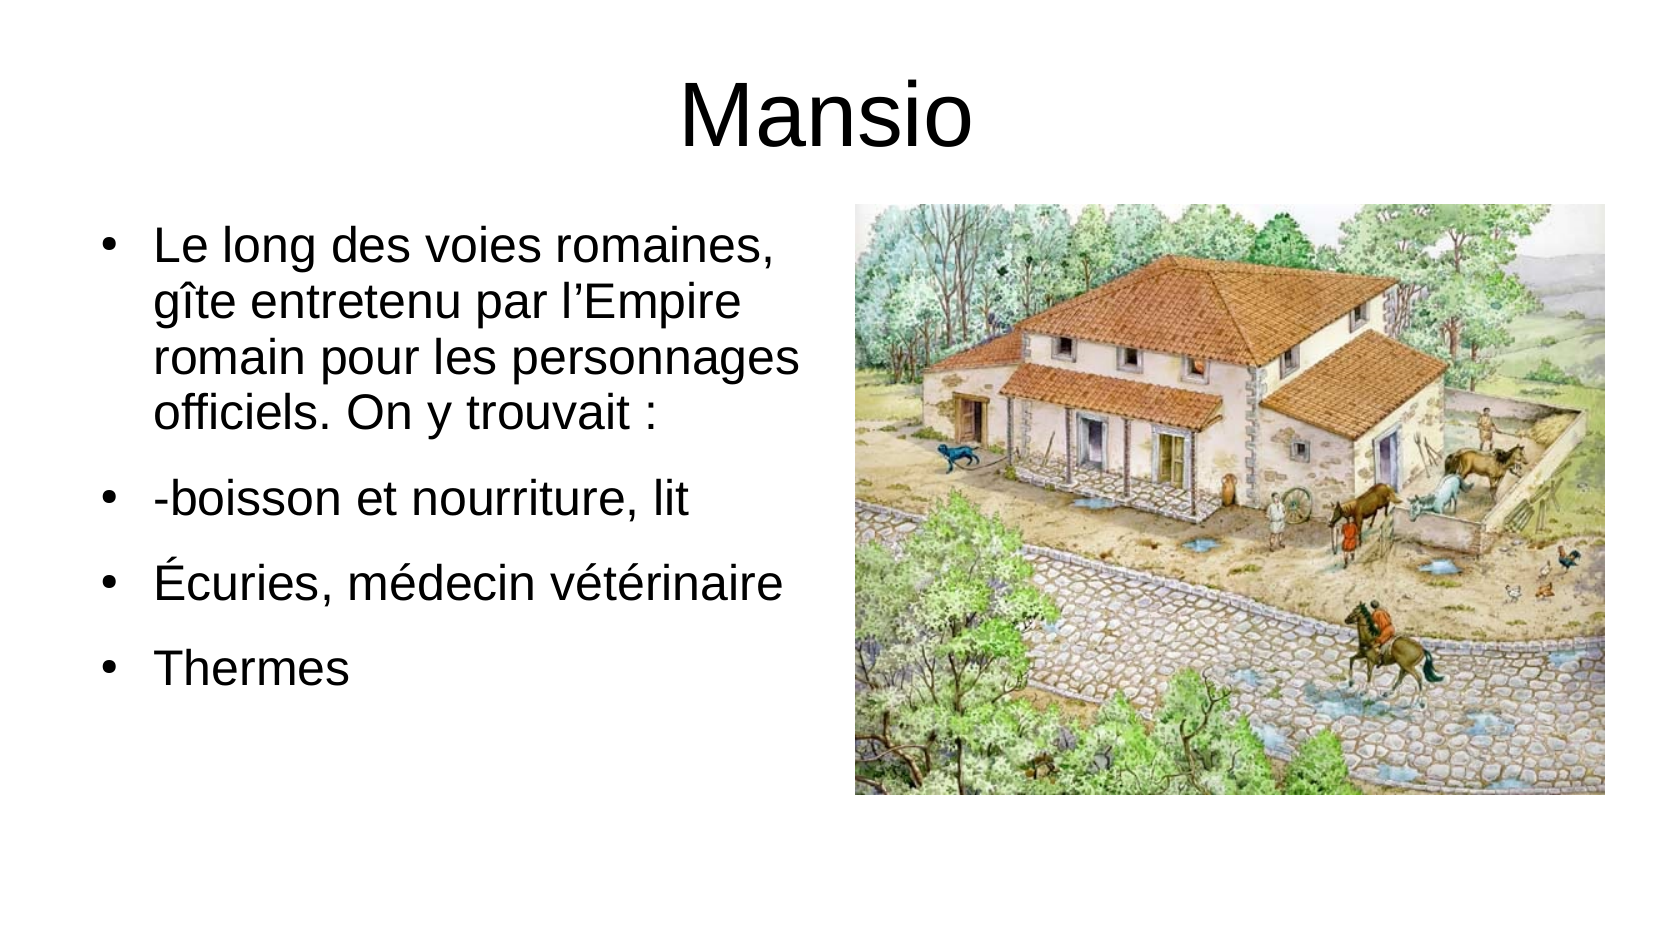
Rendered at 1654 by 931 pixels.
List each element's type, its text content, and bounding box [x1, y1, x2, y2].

picture [855, 204, 1605, 796]
title Mansio [82, 37, 1571, 193]
list Le long des voies romaines, gîte entretenu par l’Empire romain pour les personnages officiels. On y trouvait : -boisson et nourriture, lit Écuries, médecin vétérinaire Thermes [82, 217, 811, 901]
